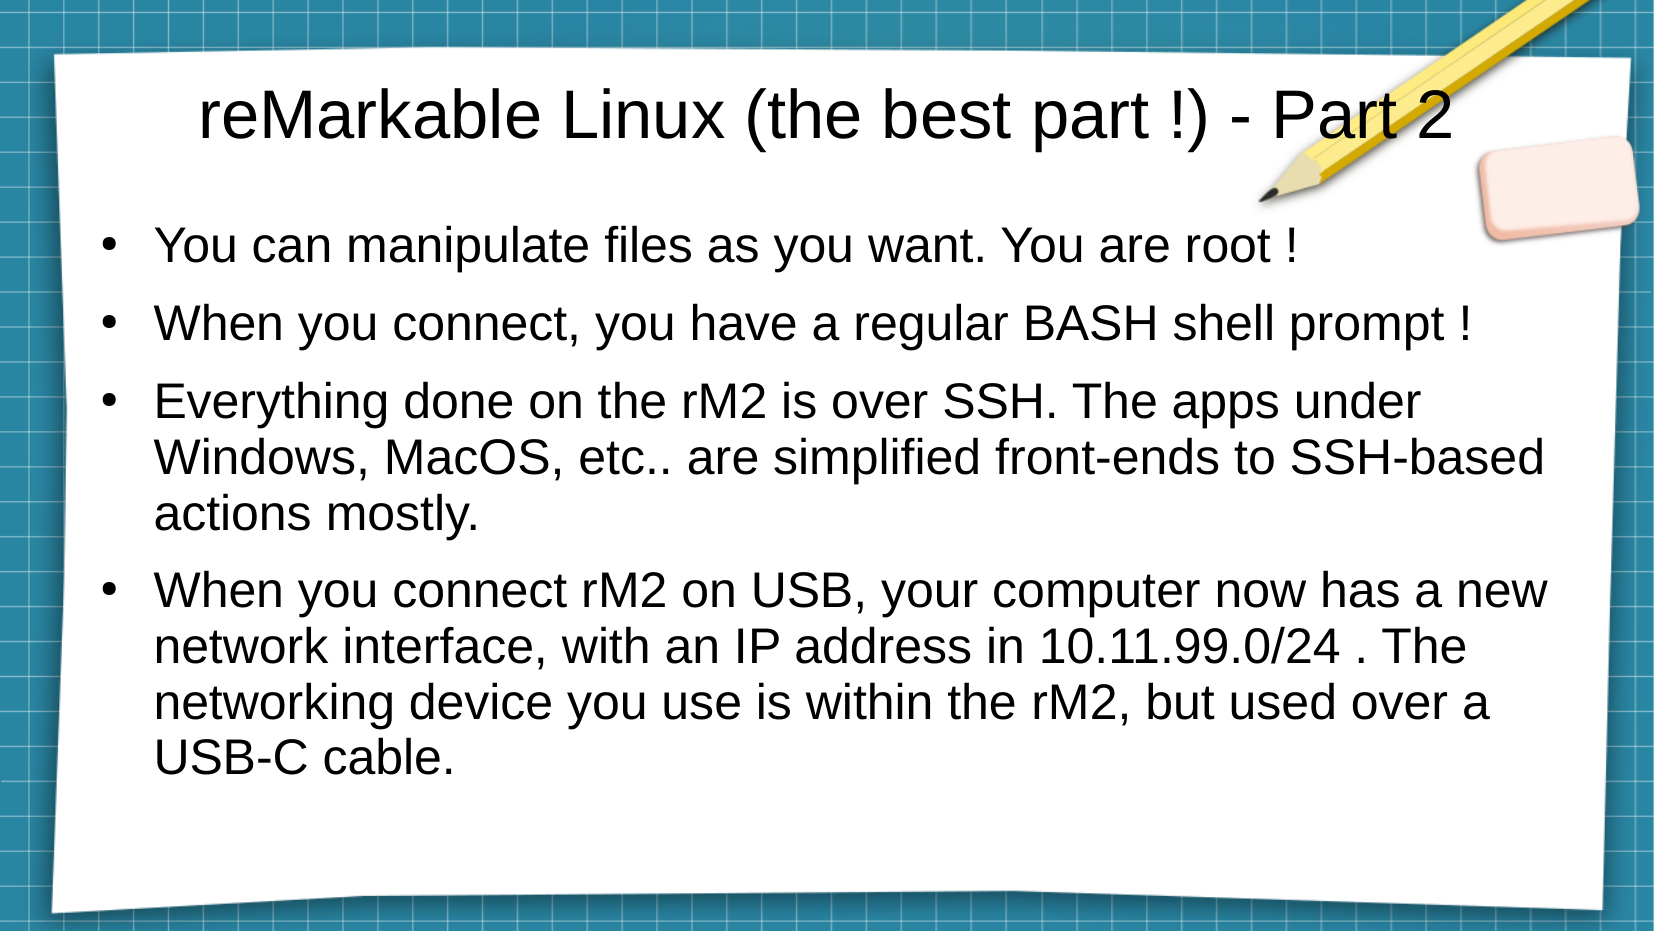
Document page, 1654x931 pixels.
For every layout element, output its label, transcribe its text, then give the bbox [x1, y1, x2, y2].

list You can manipulate files as you want. You are root ! When you connect, you have a regular BASH shell prompt ! Everything done on the rM2 is over SSH. The apps under Windows, MacOS, etc.. are simplified front-ends to SSH-based actions mostly. When you connect rM2 on USB, your computer now has a new network interface, with an IP address in 10.11.99.0/24 . The networking device you use is within the rM2, but used over a USB-C cable. [82, 217, 1571, 864]
title reMarkable Linux (the best part !) - Part 2 [82, 37, 1571, 193]
picture [0, 0, 1654, 931]
